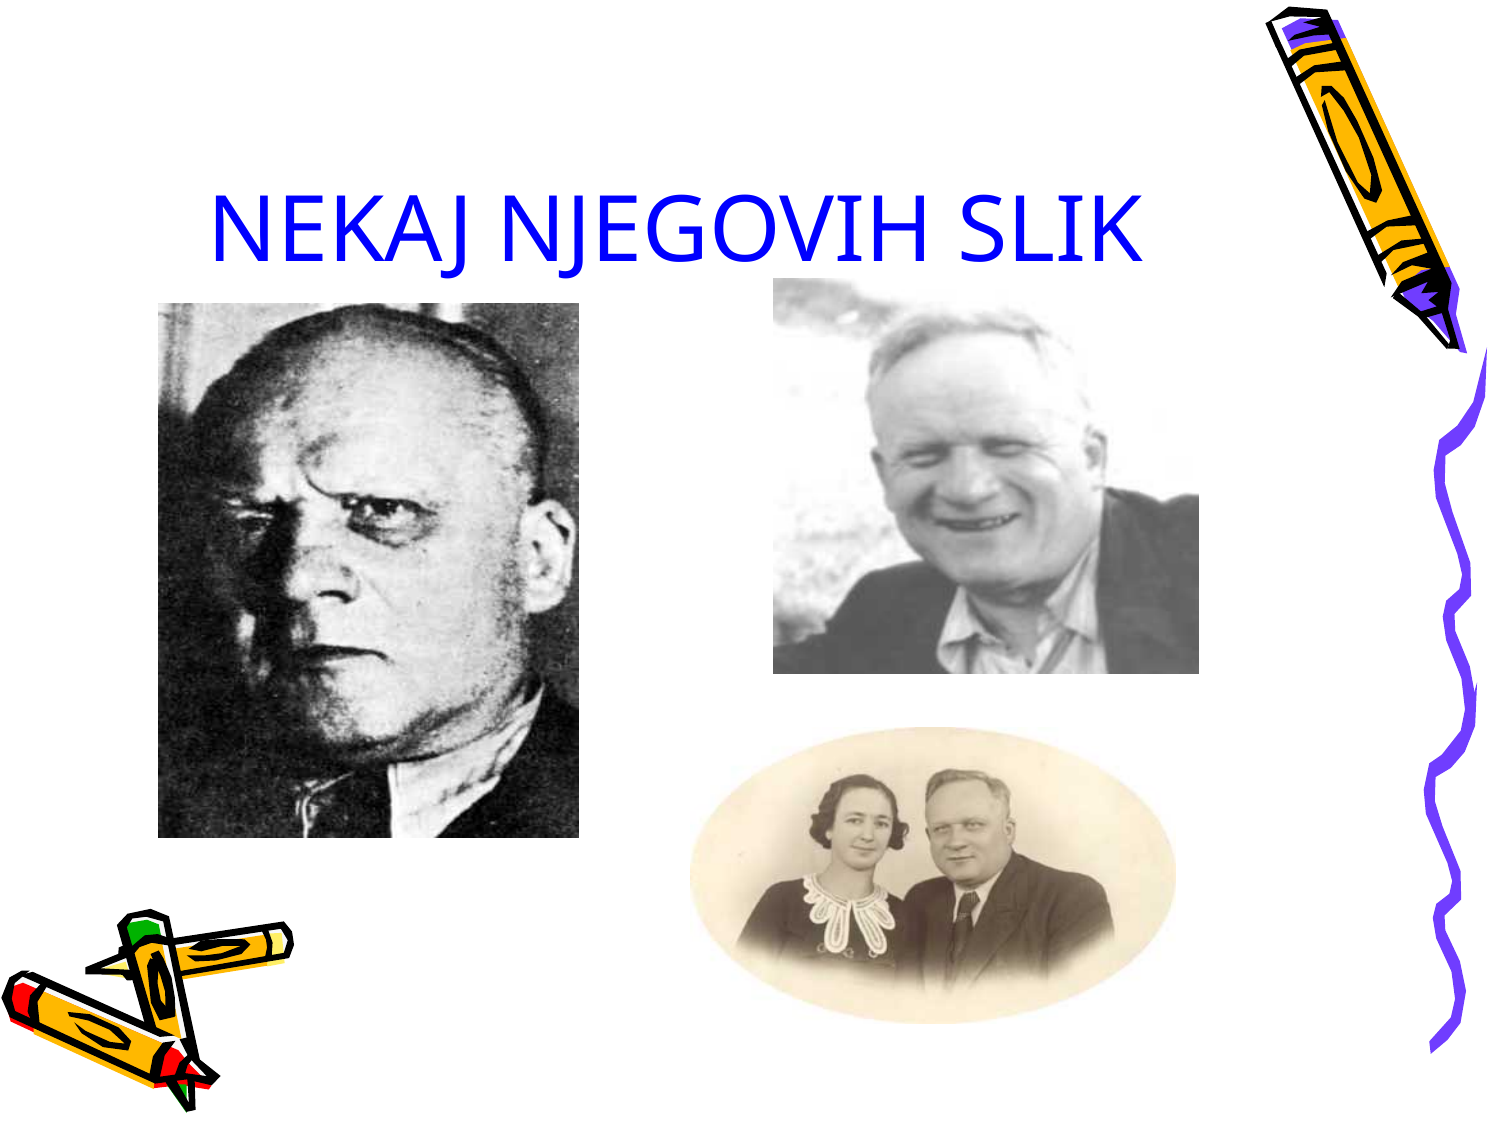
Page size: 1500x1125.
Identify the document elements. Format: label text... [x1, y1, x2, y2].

picture [773, 278, 1199, 674]
title NEKAJ NJEGOVIH SLIK [112, 24, 1240, 288]
picture [158, 303, 579, 838]
picture [690, 727, 1176, 1024]
